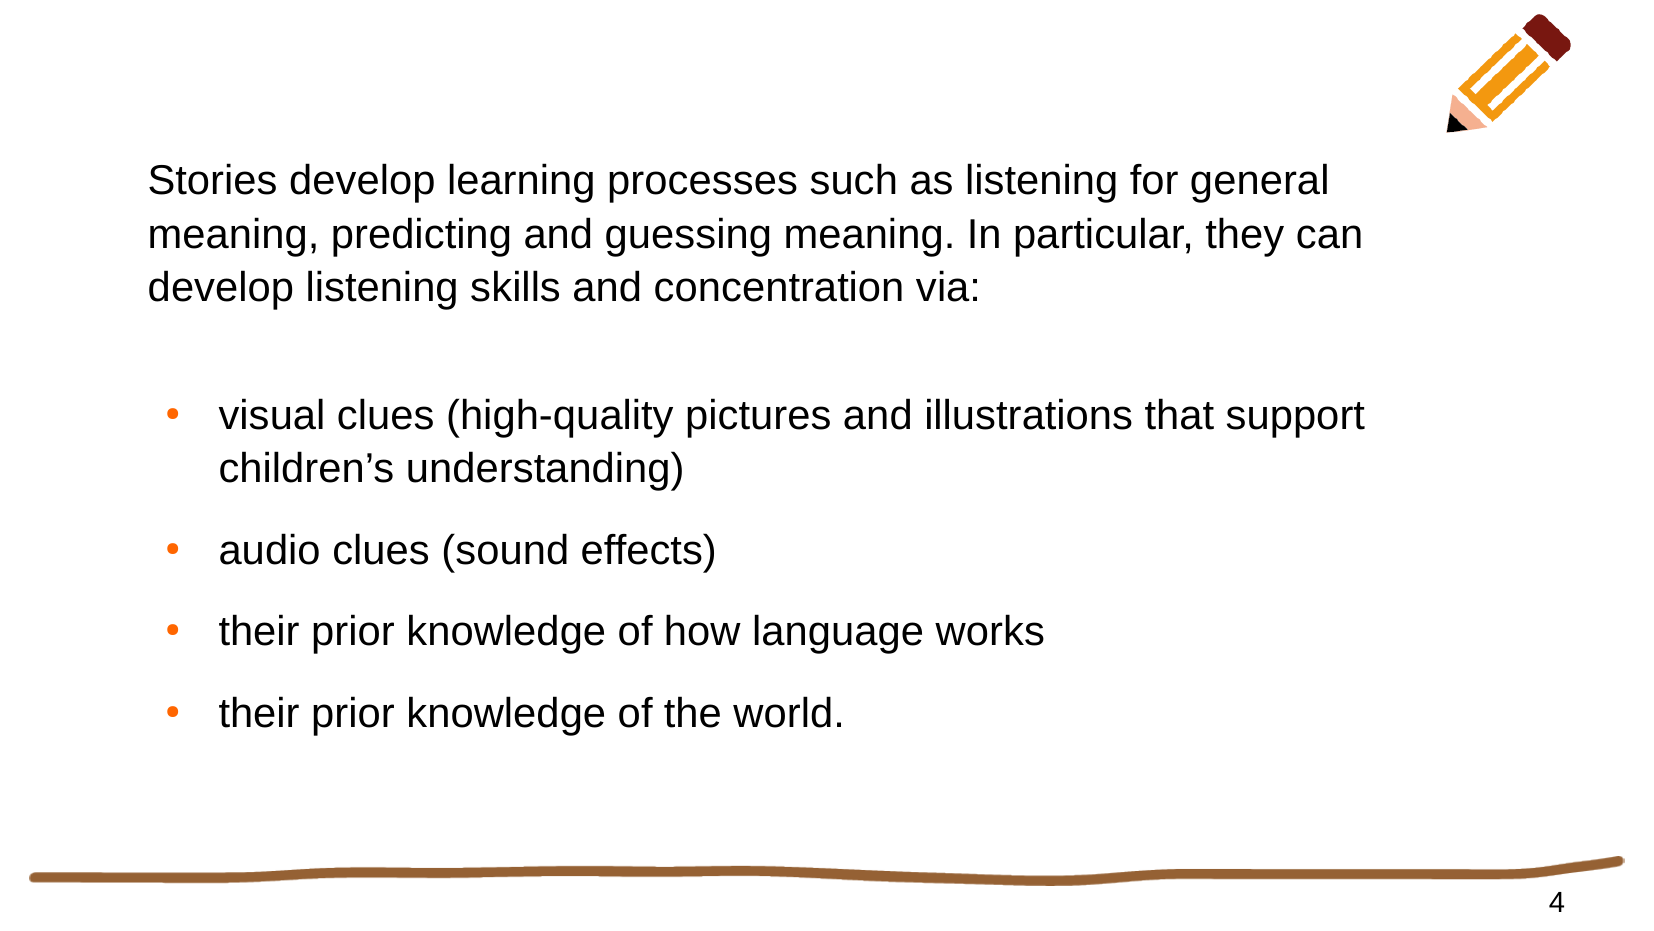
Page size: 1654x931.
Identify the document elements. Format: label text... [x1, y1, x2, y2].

list Stories develop learning processes such as listening for general meaning, predicting and guessing meaning. In particular, they can develop listening skills and concentration via: visual clues (high-quality pictures and illustrations that support children’s understanding) audio clues (sound effects) their prior knowledge of how language works their prior knowledge of the world. [147, 118, 1506, 768]
picture [29, 856, 1625, 886]
picture [1446, 14, 1571, 133]
